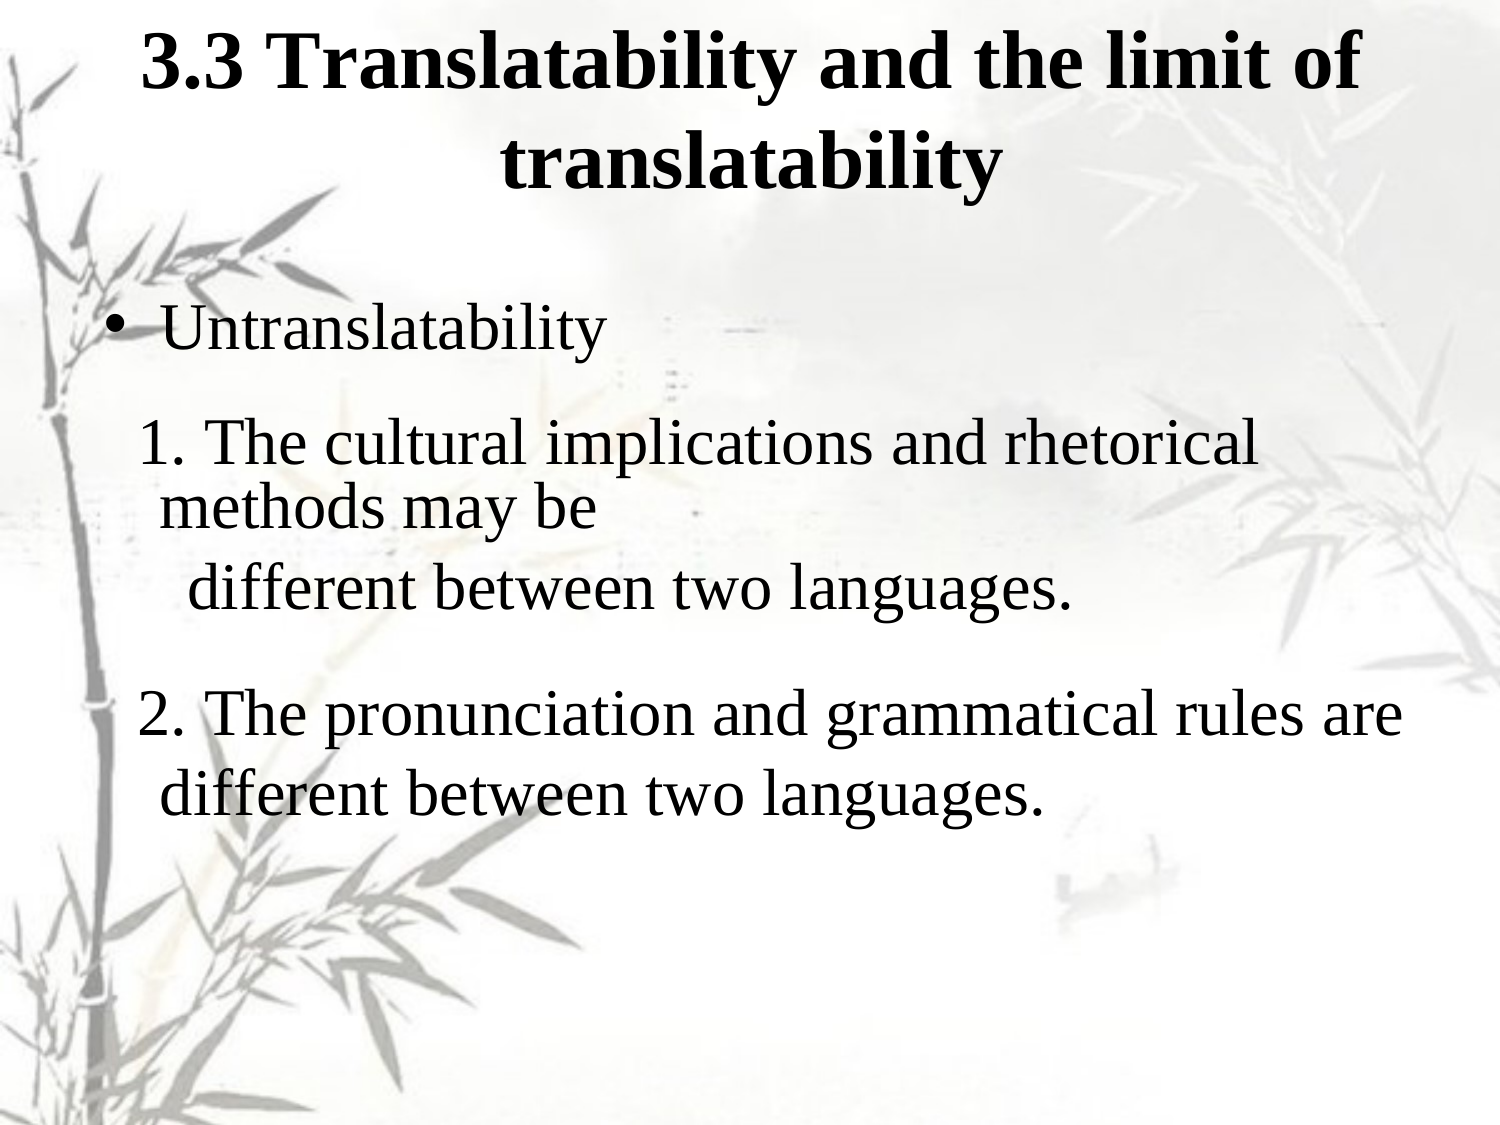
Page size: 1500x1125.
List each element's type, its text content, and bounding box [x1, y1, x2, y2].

list Untranslatability 1. The cultural implications and rhetorical methods may be different between two languages. 2. The pronunciation and grammatical rules are different between two languages. [88, 290, 1439, 1034]
picture [0, 0, 1500, 1125]
title 3.3 Translatability and the limit of translatability [76, 101, 1427, 209]
